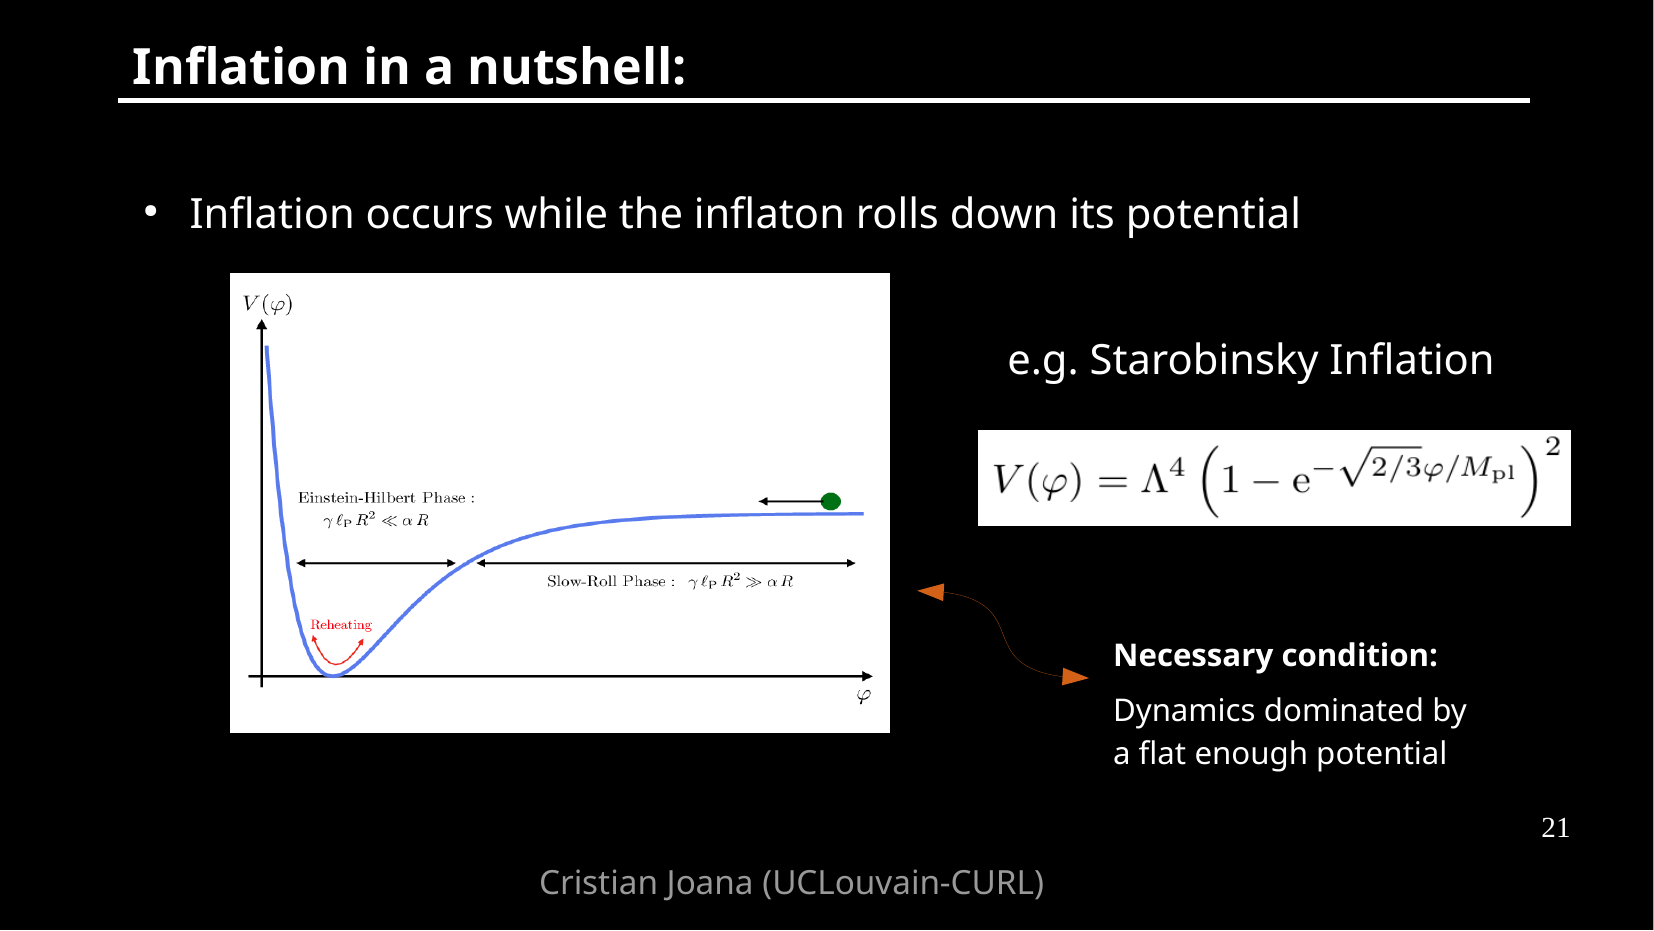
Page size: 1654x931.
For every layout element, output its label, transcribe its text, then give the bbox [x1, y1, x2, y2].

text_box Inflation occurs while the inflaton rolls down its potential [128, 38, 1452, 800]
text_box e.g. Starobinsky Inflation [957, 265, 1565, 384]
picture [978, 430, 1571, 526]
text_box Cristian Joana (UCLouvain-CURL) [443, 851, 1141, 904]
text_box Necessary condition: Dynamics dominated by a flat enough potential [1098, 625, 1607, 804]
picture [230, 273, 890, 733]
text_box Inflation in a nutshell: [118, 23, 863, 150]
